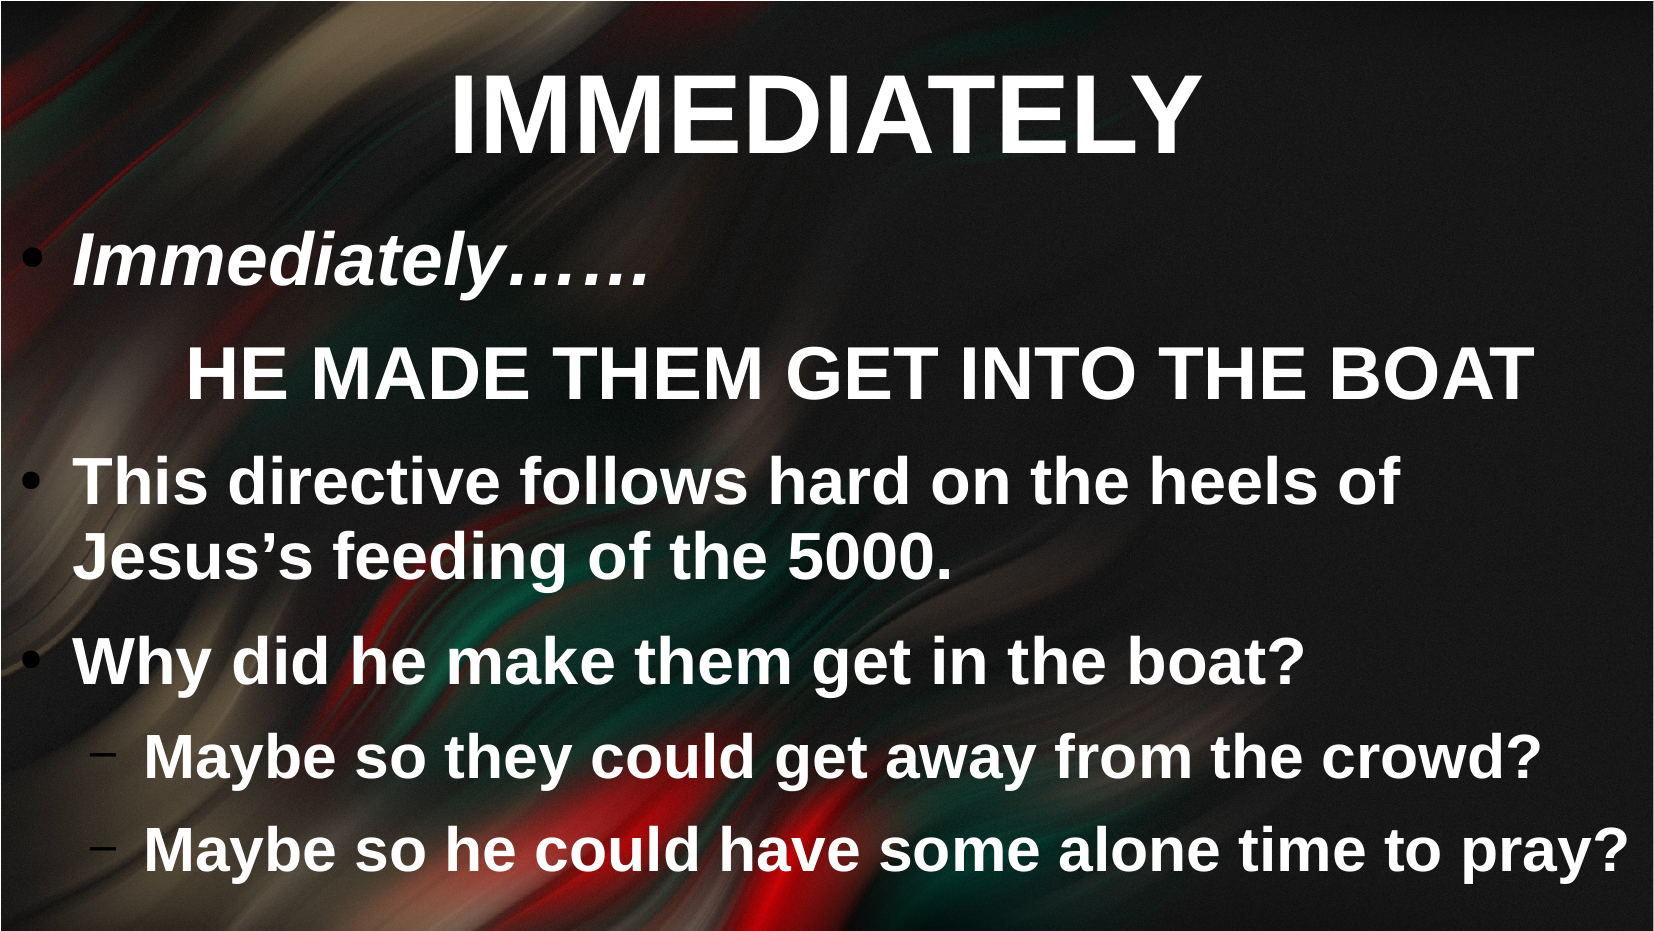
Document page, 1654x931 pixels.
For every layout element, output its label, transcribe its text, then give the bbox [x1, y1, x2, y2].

title IMMEDIATELY [82, 37, 1571, 193]
list Immediately…… HE MADE THEM GET INTO THE BOAT This directive follows hard on the heels of Jesus’s feeding of the 5000. Why did he make them get in the boat? Maybe so they could get away from the crowd? Maybe so he could have some alone time to pray? [1, 217, 1651, 916]
picture [1, 1, 1654, 931]
